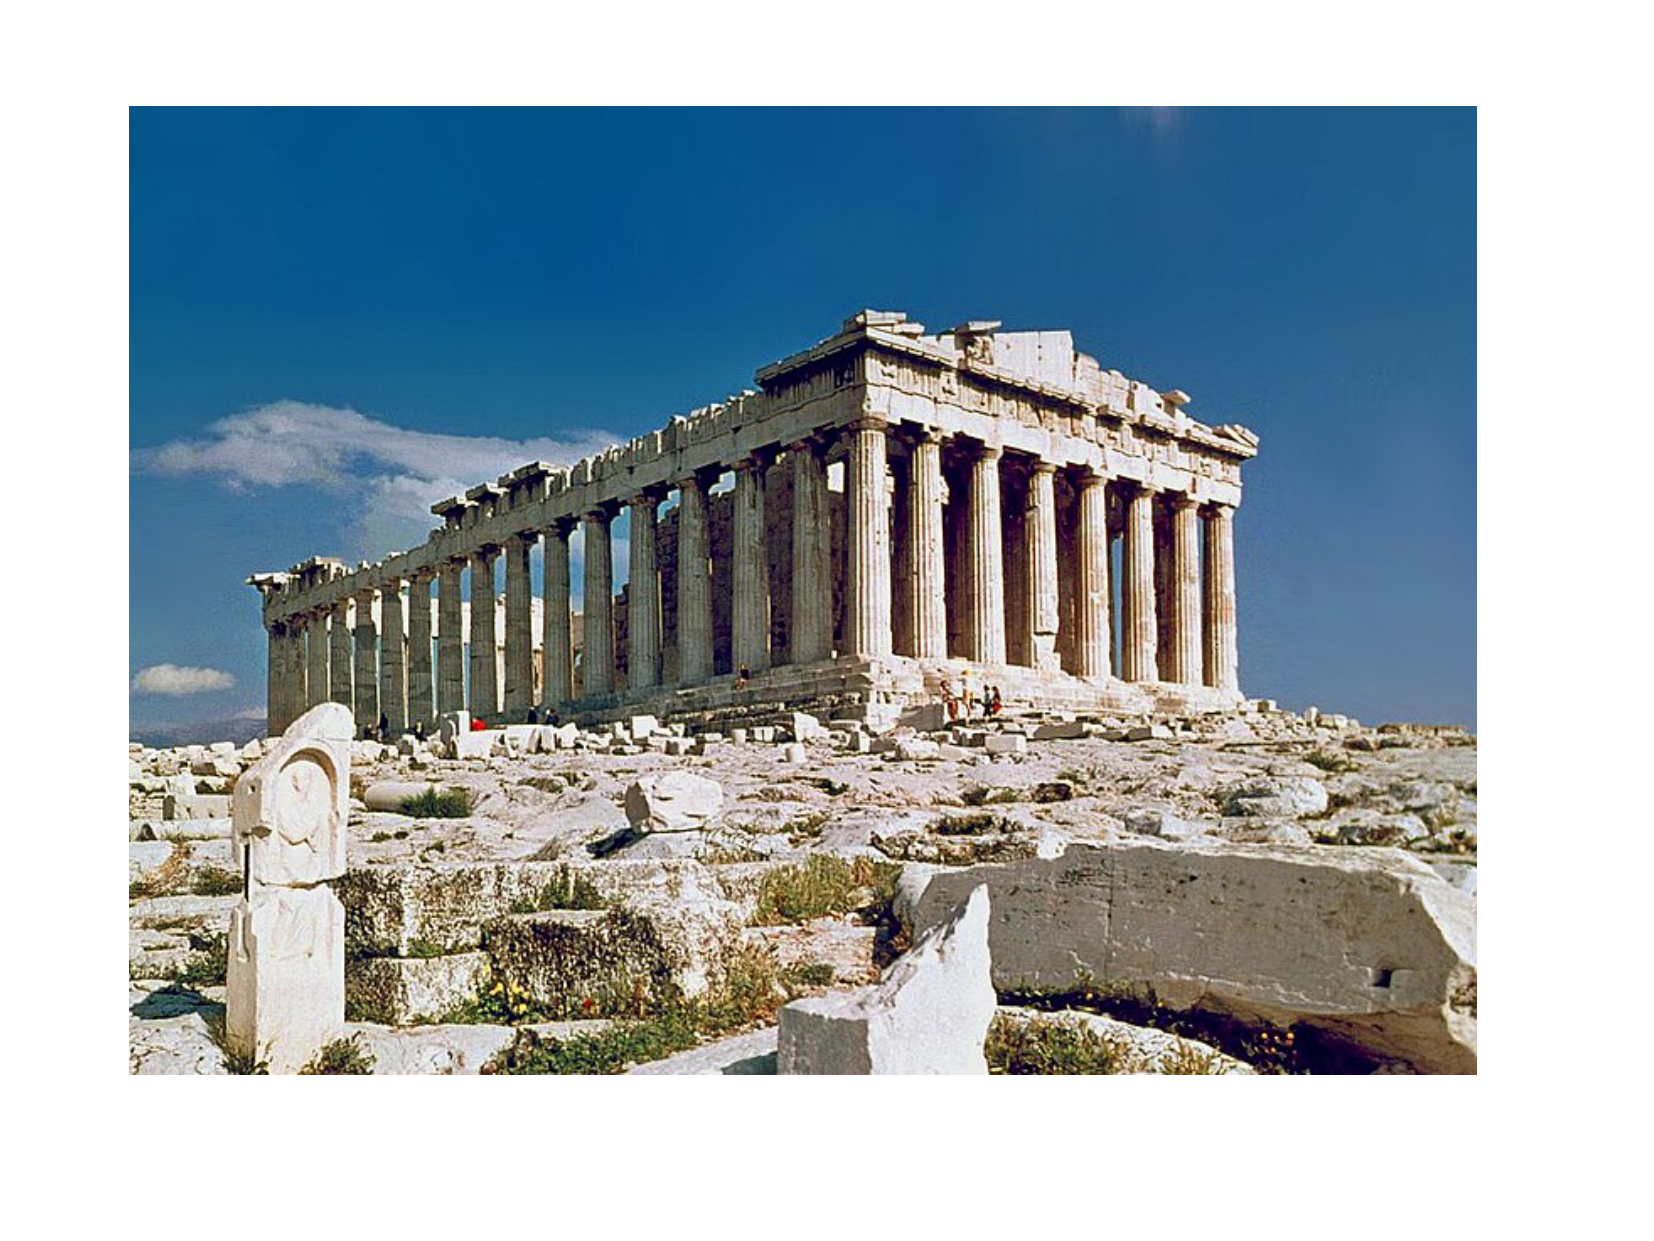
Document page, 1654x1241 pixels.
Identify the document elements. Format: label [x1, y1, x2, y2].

picture [129, 106, 1477, 1075]
